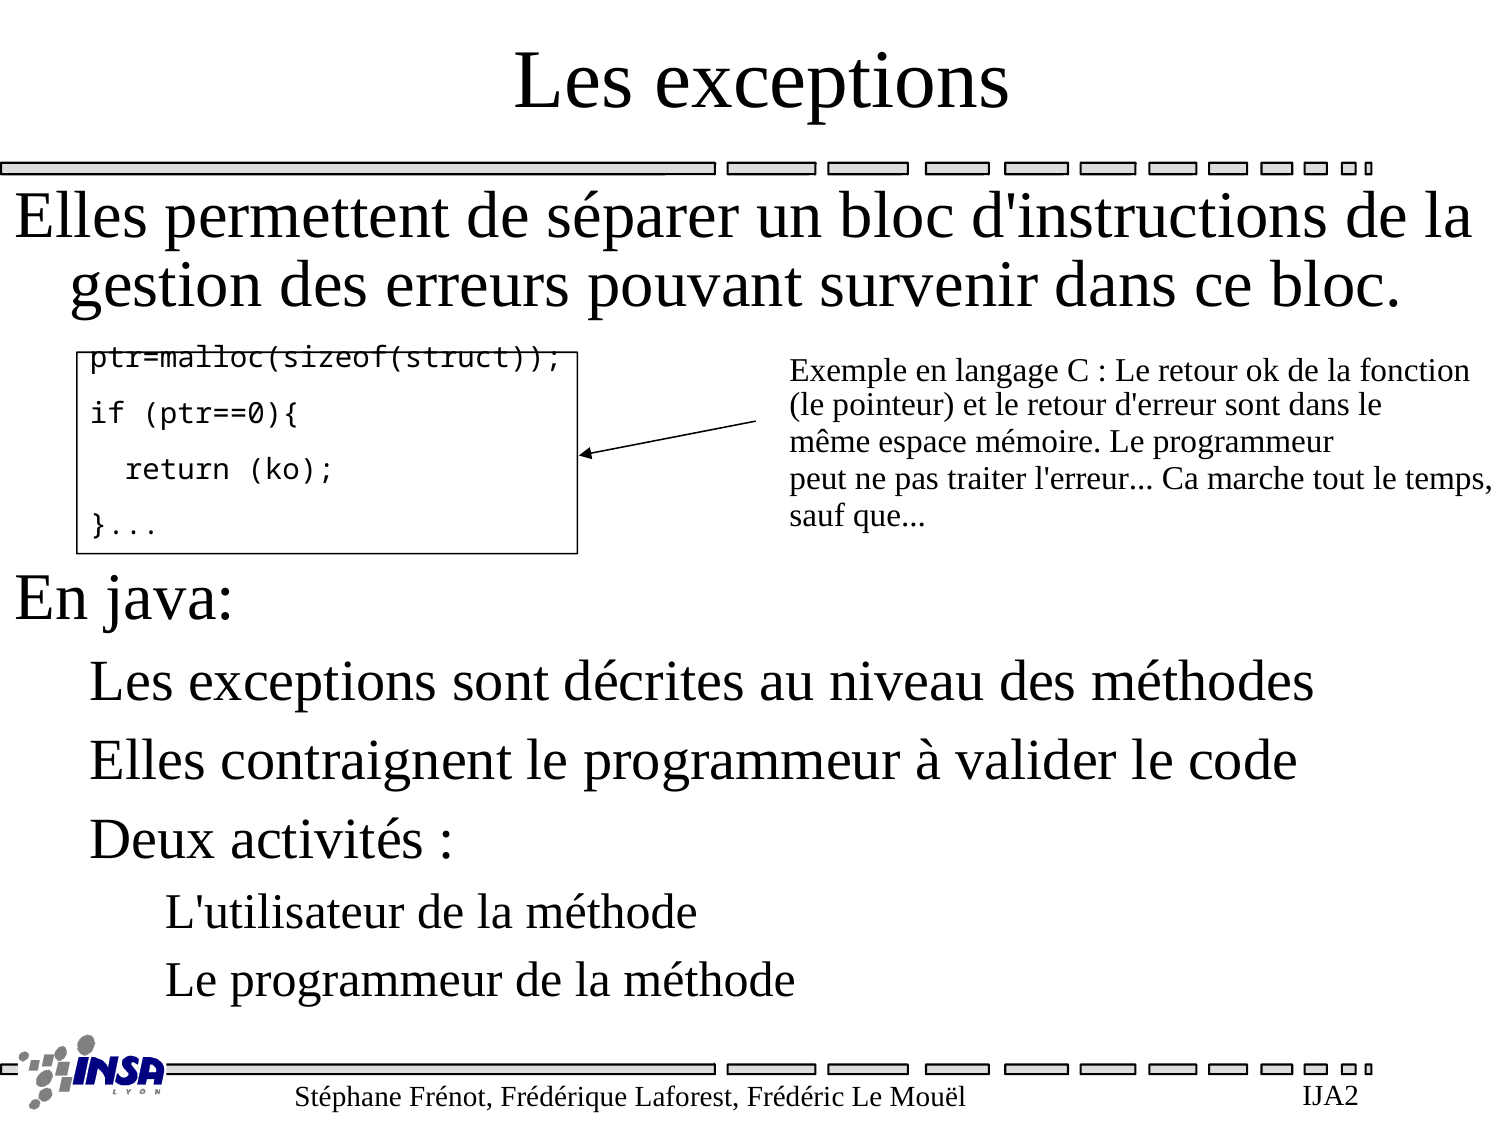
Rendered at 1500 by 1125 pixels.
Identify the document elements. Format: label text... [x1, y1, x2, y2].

list Elles permettent de séparer un bloc d'instructions de la gestion des erreurs pouvant survenir dans ce bloc. ptr=malloc(sizeof(struct)); if (ptr==0){ return (ko); }... En java: Les exceptions sont décrites au niveau des méthodes Elles contraignent le programmeur à valider le code Deux activités : L'utilisateur de la méthode Le programmeur de la méthode [0, 174, 1500, 1007]
text_box Exemple en langage C : Le retour ok de la fonction (le pointeur) et le retour d'erreur sont dans le même espace mémoire. Le programmeur peut ne pas traiter l'erreur... Ca marche tout le temps, sauf que... [789, 353, 1495, 534]
title Les exceptions [125, 0, 1401, 163]
